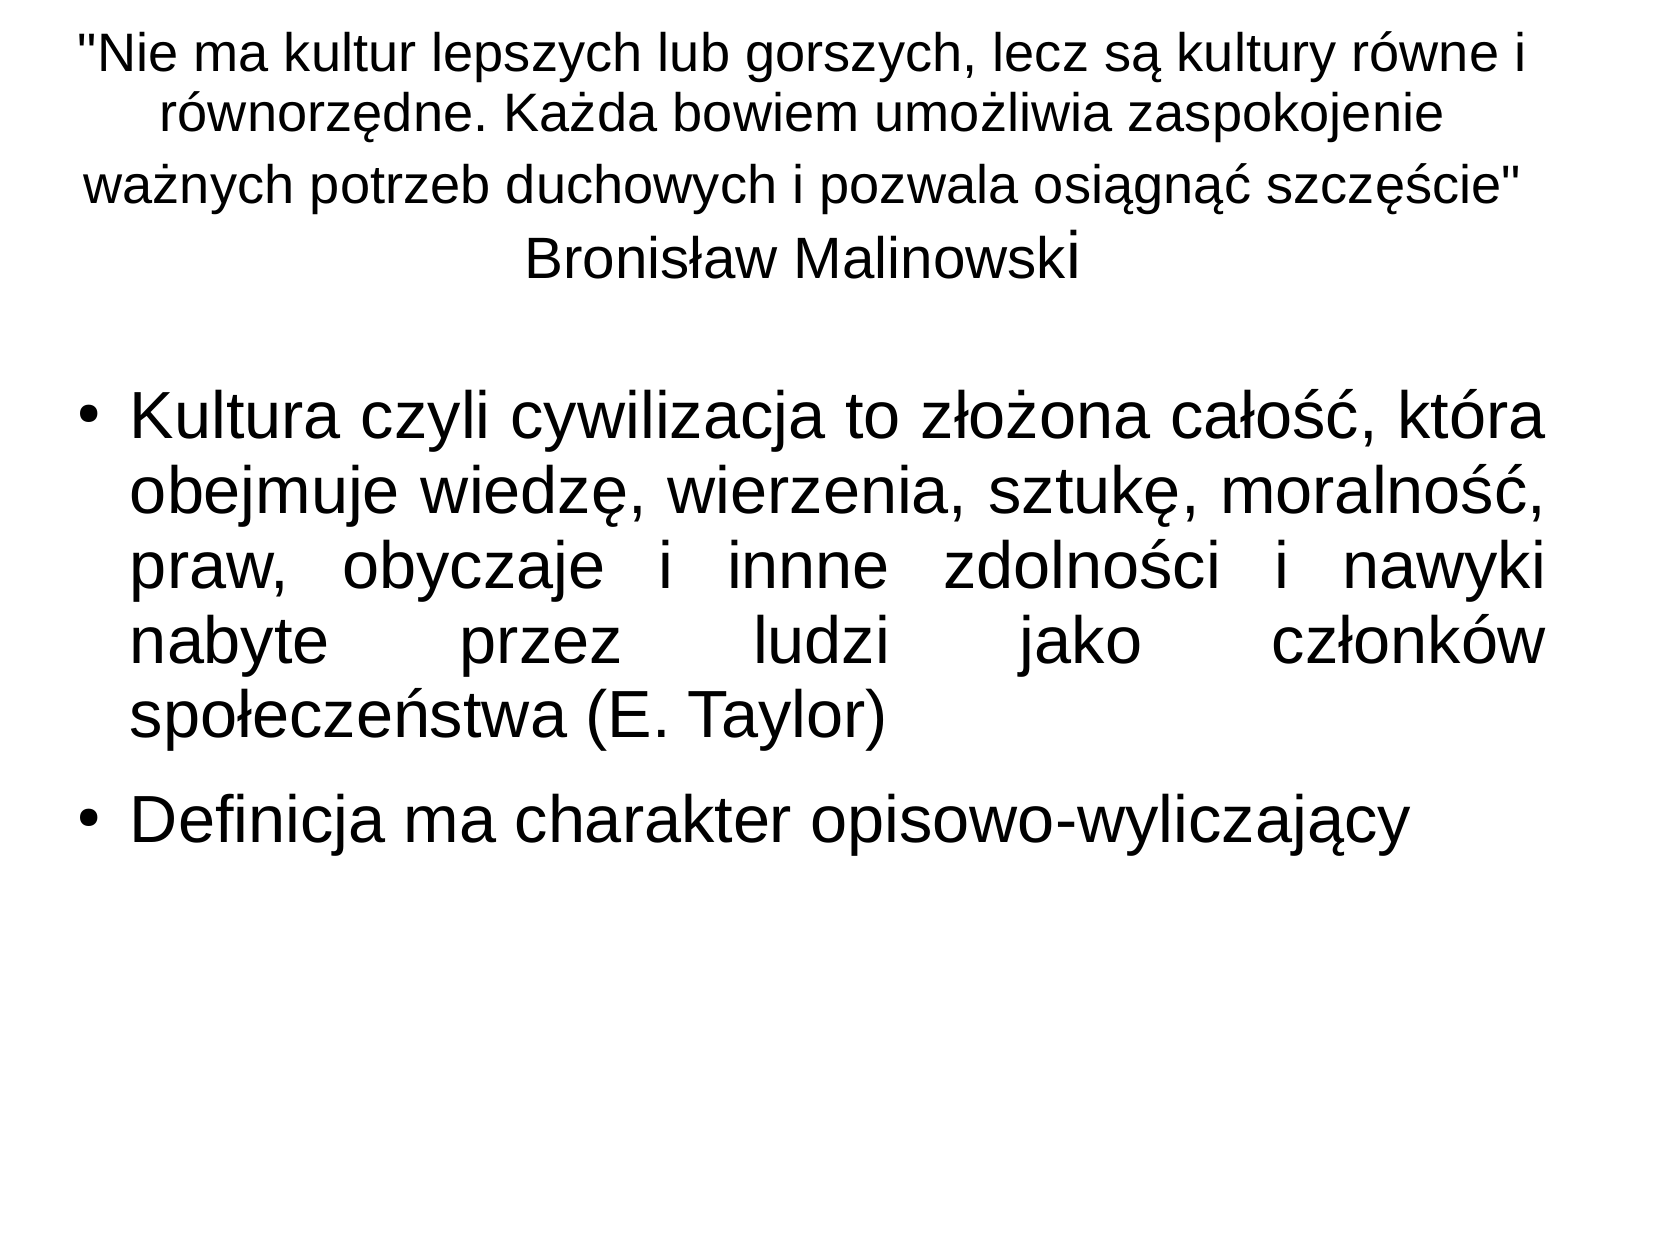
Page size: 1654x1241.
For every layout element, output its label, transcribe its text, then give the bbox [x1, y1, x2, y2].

title "Nie ma kultur lepszych lub gorszych, lecz są kultury równe i równorzędne. Każda bowiem umożliwia zaspokojenie ważnych potrzeb duchowych i pozwala osiągnąć szczęście" Bronisław Malinowski [59, 22, 1548, 274]
list Kultura czyli cywilizacja to złożona całość, która obejmuje wiedzę, wierzenia, sztukę, moralność, praw, obyczaje i innne zdolności i nawyki nabyte przez ludzi jako członków społeczeństwa (E. Taylor) Definicja ma charakter opisowo-wyliczający [59, 274, 1548, 1093]
